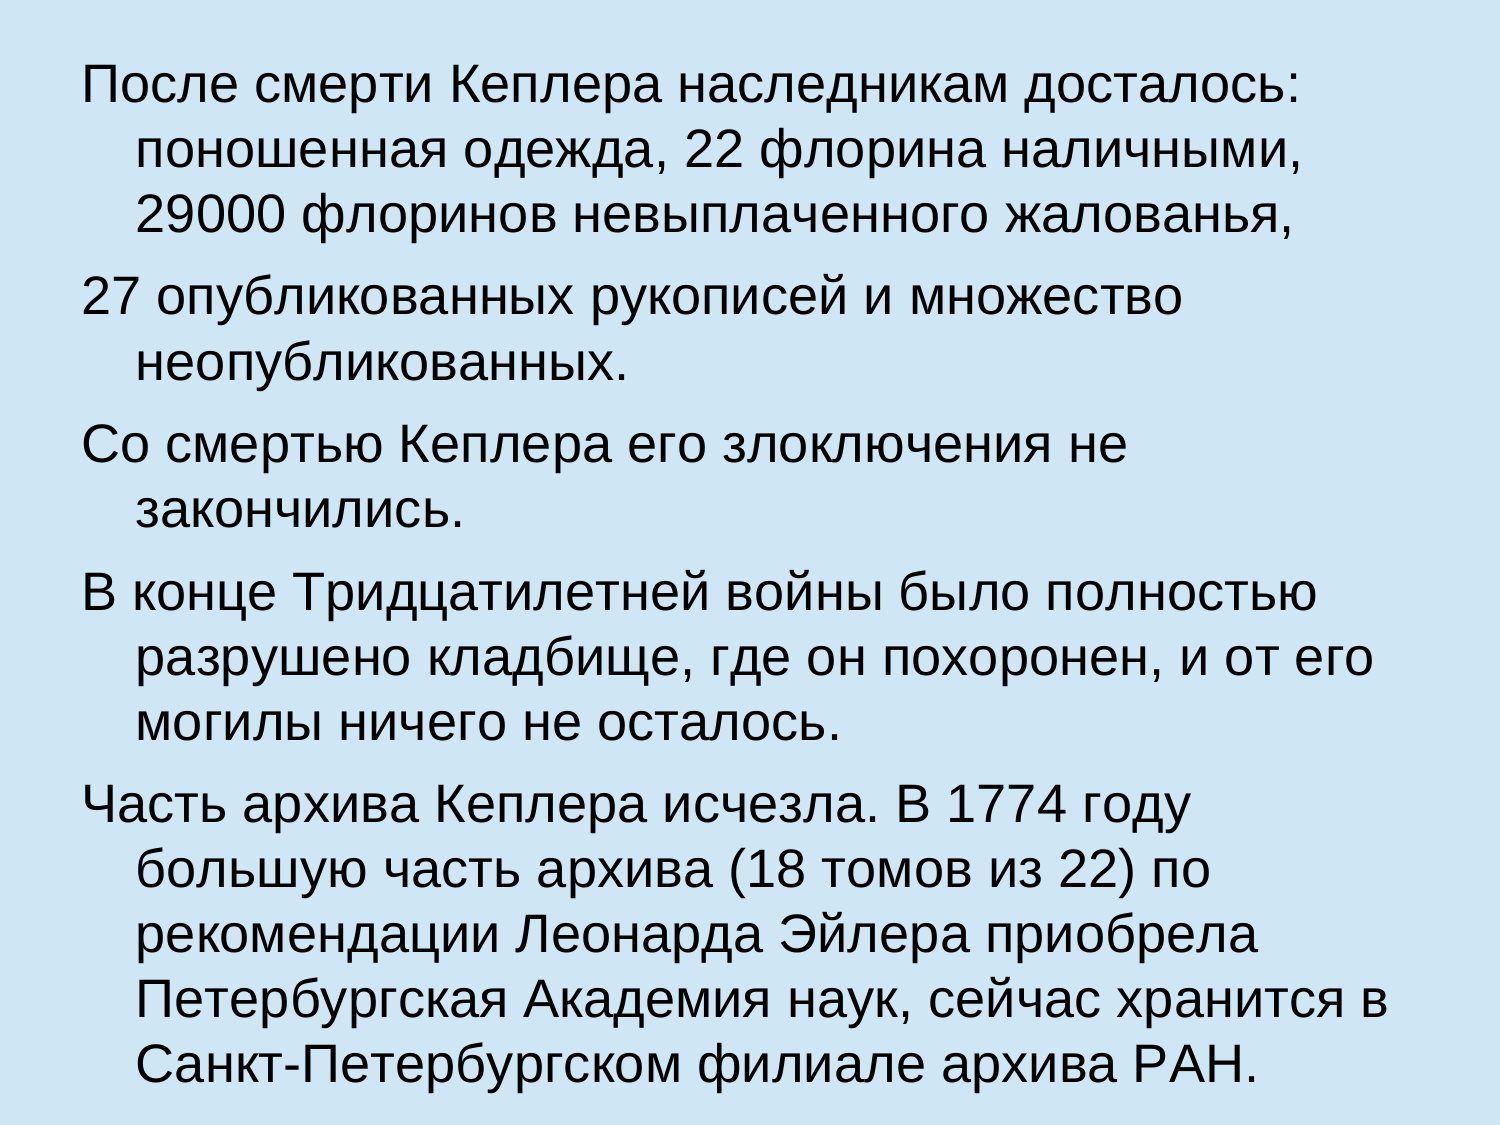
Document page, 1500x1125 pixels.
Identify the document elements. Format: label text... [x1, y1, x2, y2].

text_box После смерти Кеплера наследникам досталось: поношенная одежда, 22 флорина наличными, 29000 флоринов невыплаченного жалованья, 27 опубликованных рукописей и множество неопубликованных. Со смертью Кеплера его злоключения не закончились. В конце Тридцатилетней войны было полностью разрушено кладбище, где он похоронен, и от его могилы ничего не осталось. Часть архива Кеплера исчезла. В 1774 году большую часть архива (18 томов из 22) по рекомендации Леонарда Эйлера приобрела Петербургская Академия наук, сейчас хранится в Санкт-Петербургском филиале архива РАН. [79, 50, 1430, 1092]
